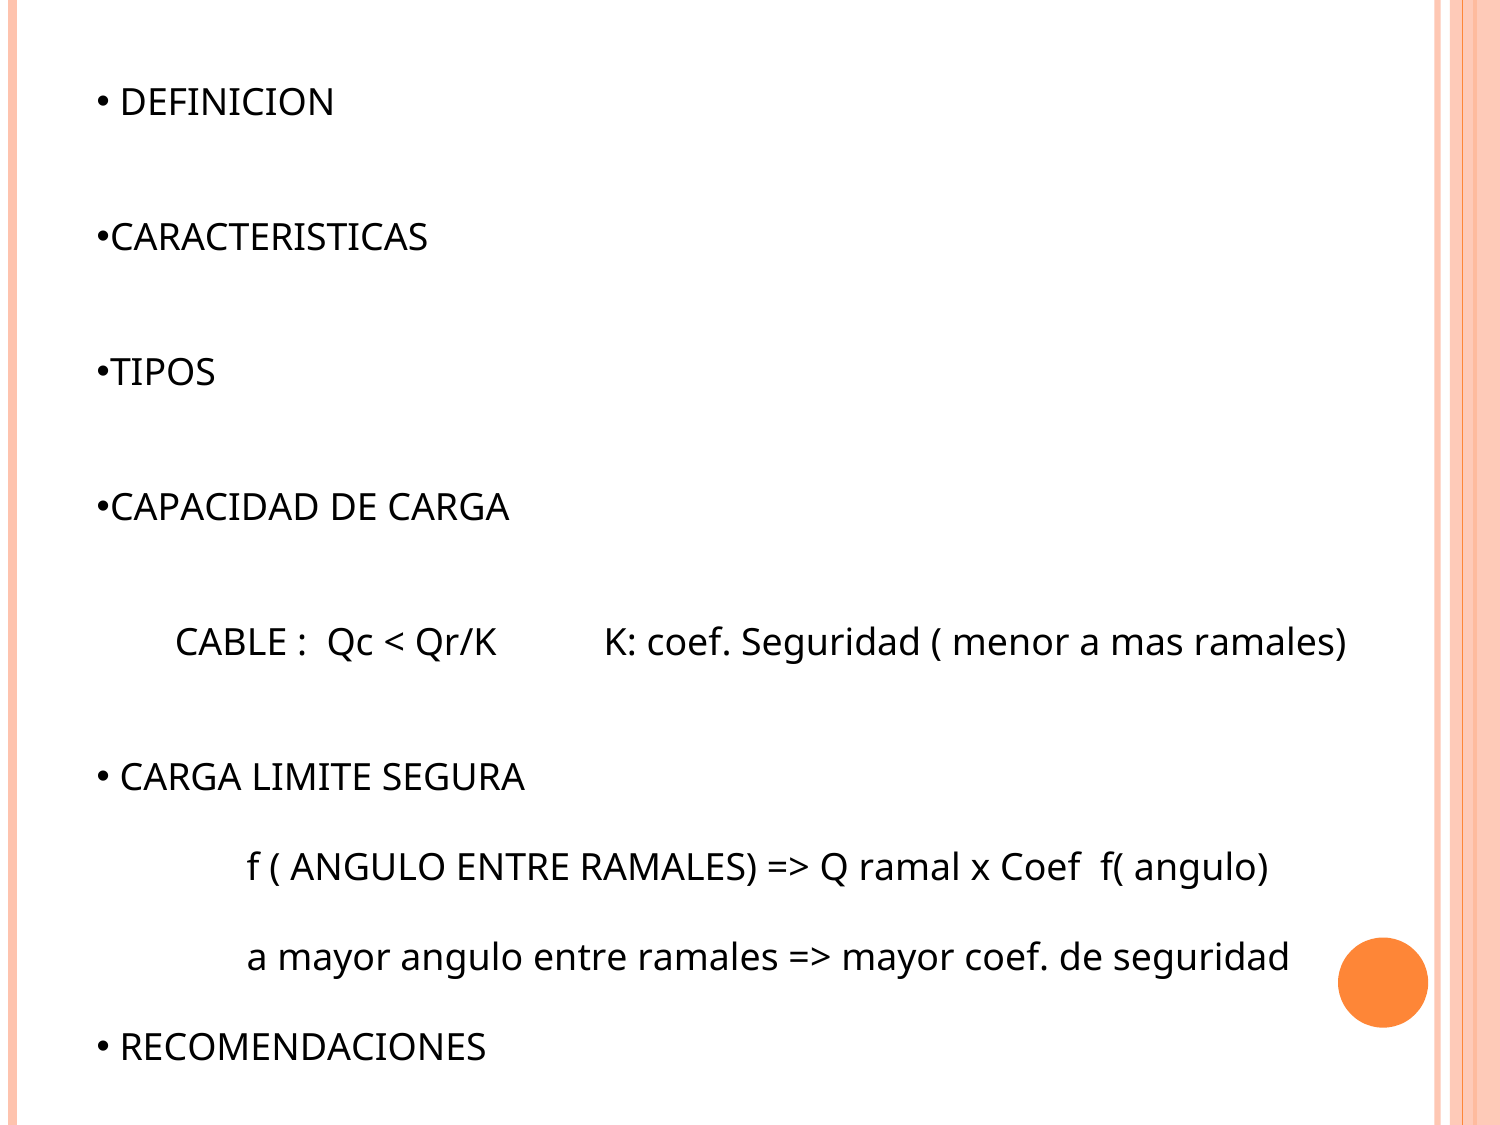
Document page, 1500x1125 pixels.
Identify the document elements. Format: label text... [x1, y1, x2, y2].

text_box DEFINICION CARACTERISTICAS TIPOS CAPACIDAD DE CARGA CABLE : Qc < Qr/K K: coef. Seguridad ( menor a mas ramales) CARGA LIMITE SEGURA f ( ANGULO ENTRE RAMALES) => Q ramal x Coef f( angulo) a mayor angulo entre ramales => mayor coef. de seguridad RECOMENDACIONES [81, 70, 1442, 1125]
